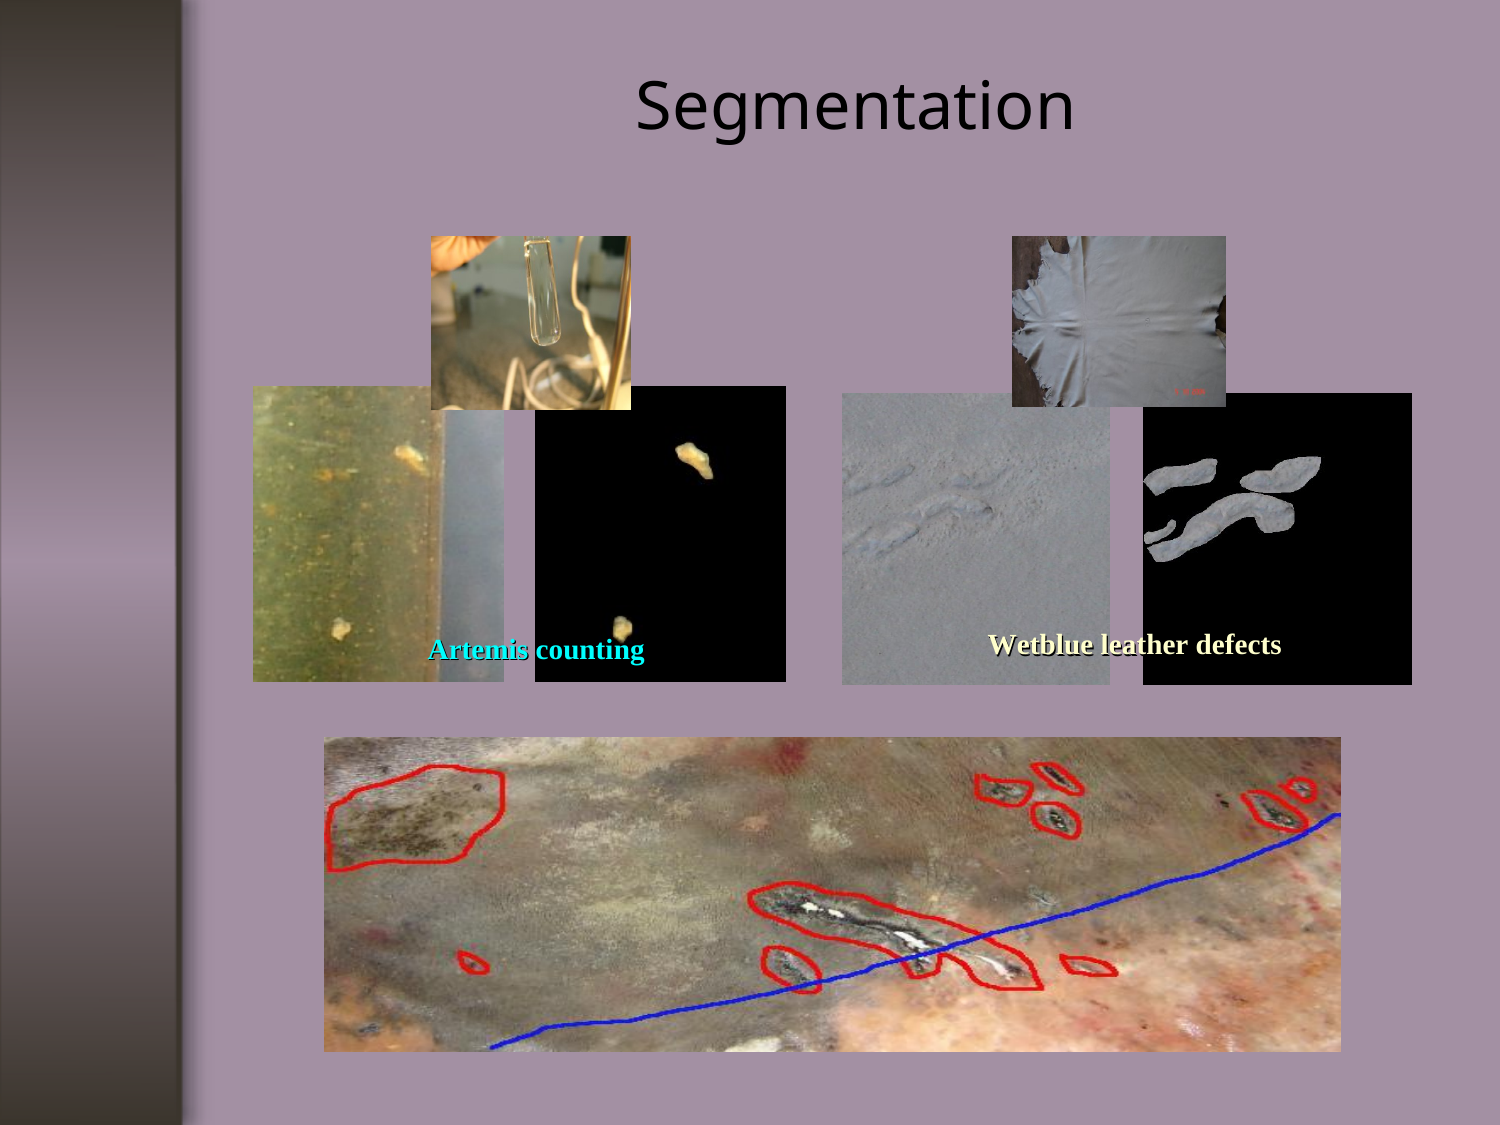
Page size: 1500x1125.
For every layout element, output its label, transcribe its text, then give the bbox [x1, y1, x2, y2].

picture [0, 0, 1500, 1125]
text_box Wetblue leather defects [972, 621, 1298, 681]
title Segmentation [206, 9, 1500, 198]
text_box Artemis counting [412, 625, 660, 685]
